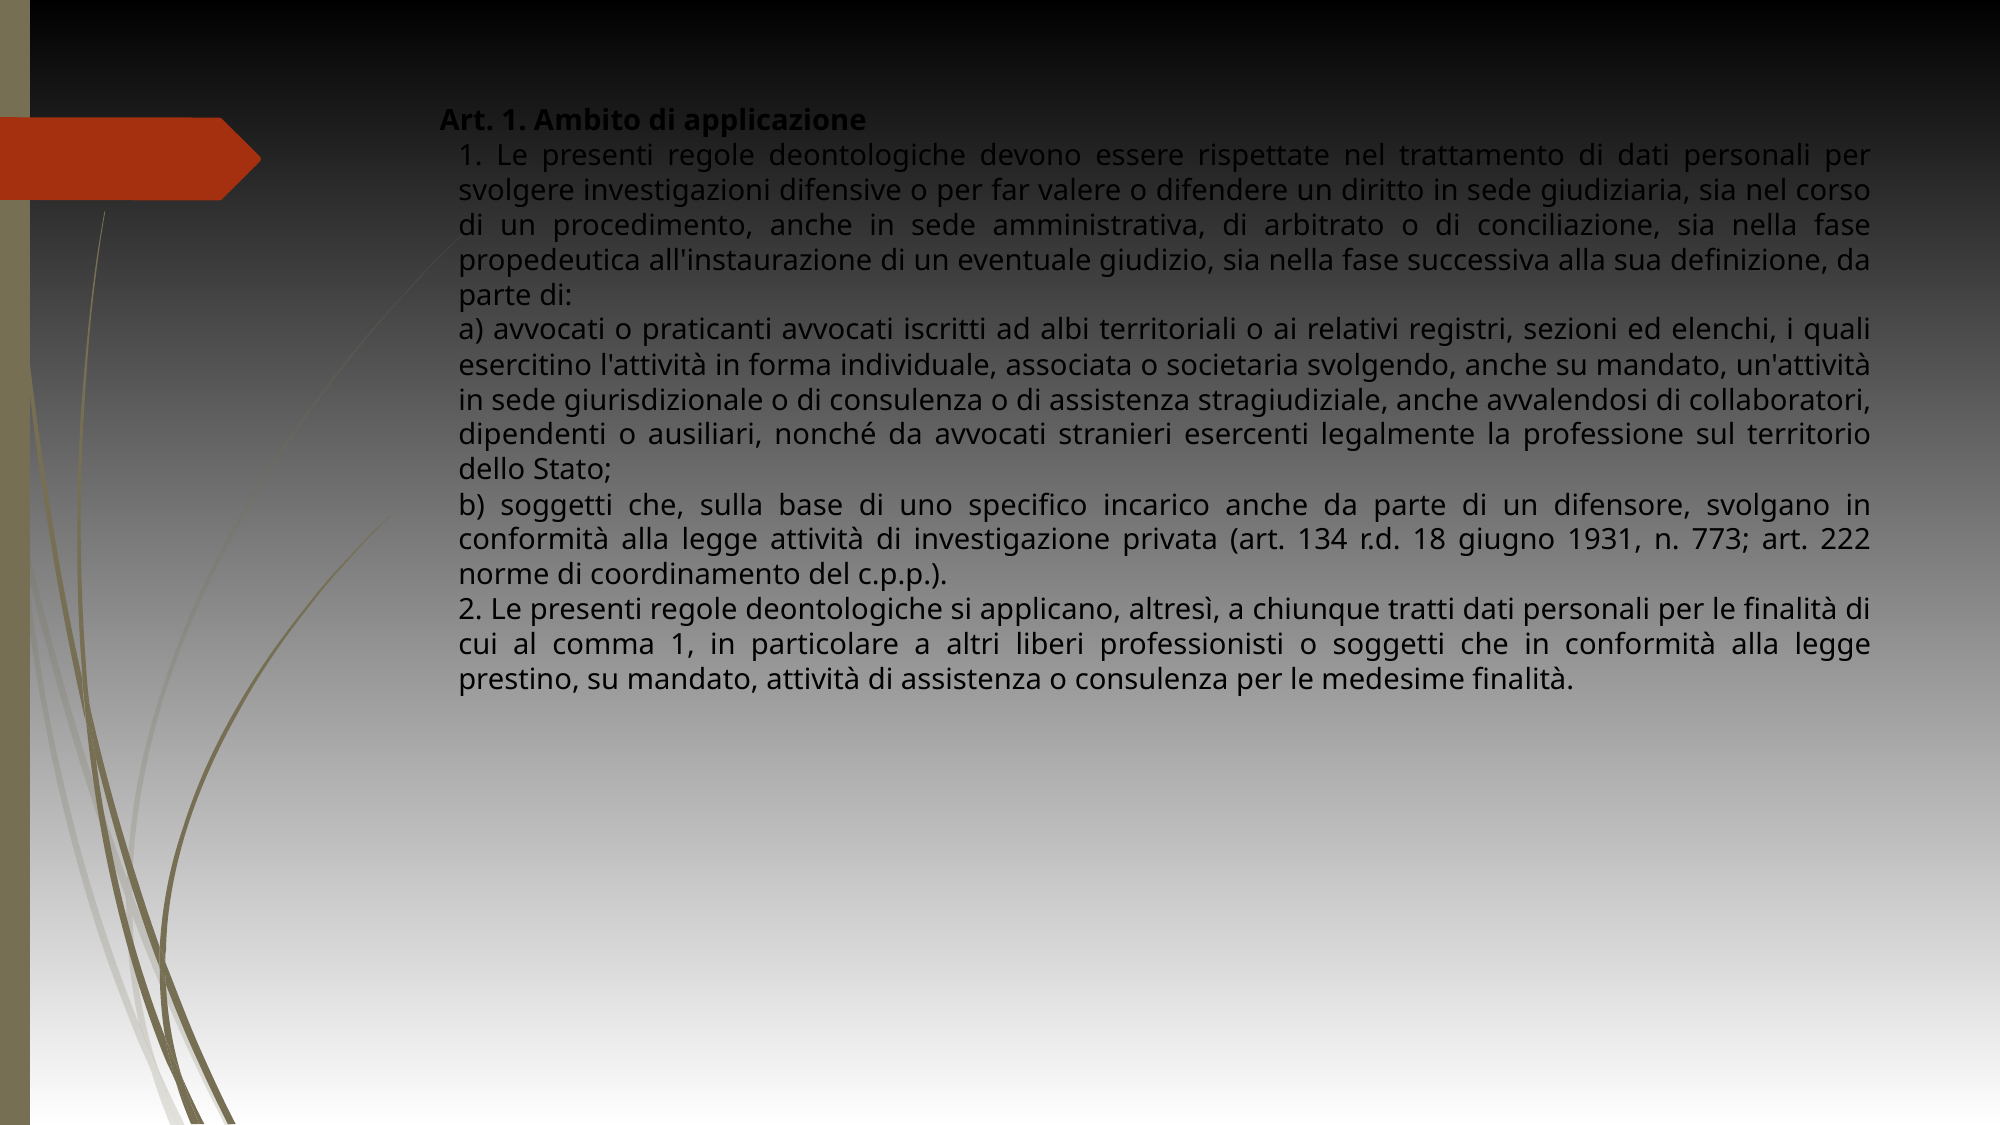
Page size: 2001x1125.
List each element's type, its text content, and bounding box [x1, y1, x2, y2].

list Art. 1. Ambito di applicazione 1. Le presenti regole deontologiche devono essere rispettate nel trattamento di dati personali per svolgere investigazioni difensive o per far valere o difendere un diritto in sede giudiziaria, sia nel corso di un procedimento, anche in sede amministrativa, di arbitrato o di conciliazione, sia nella fase propedeutica all'instaurazione di un eventuale giudizio, sia nella fase successiva alla sua definizione, da parte di: a) avvocati o praticanti avvocati iscritti ad albi territoriali o ai relativi registri, sezioni ed elenchi, i quali esercitino l'attività in forma individuale, associata o societaria svolgendo, anche su mandato, un'attività in sede giurisdizionale o di consulenza o di assistenza stragiudiziale, anche avvalendosi di collaboratori, dipendenti o ausiliari, nonché da avvocati stranieri esercenti legalmente la professione sul territorio dello Stato; b) soggetti che, sulla base di uno specifico incarico anche da parte di un difensore, svolgano in conformità alla legge attività di investigazione privata (art. 134 r.d. 18 giugno 1931, n. 773; art. 222 norme di coordinamento del c.p.p.). 2. Le presenti regole deontologiche si applicano, altresì, a chiunque tratti dati personali per le finalità di cui al comma 1, in particolare a altri liberi professionisti o soggetti che in conformità alla legge prestino, su mandato, attività di assistenza o consulenza per le medesime finalità. [424, 93, 1888, 970]
